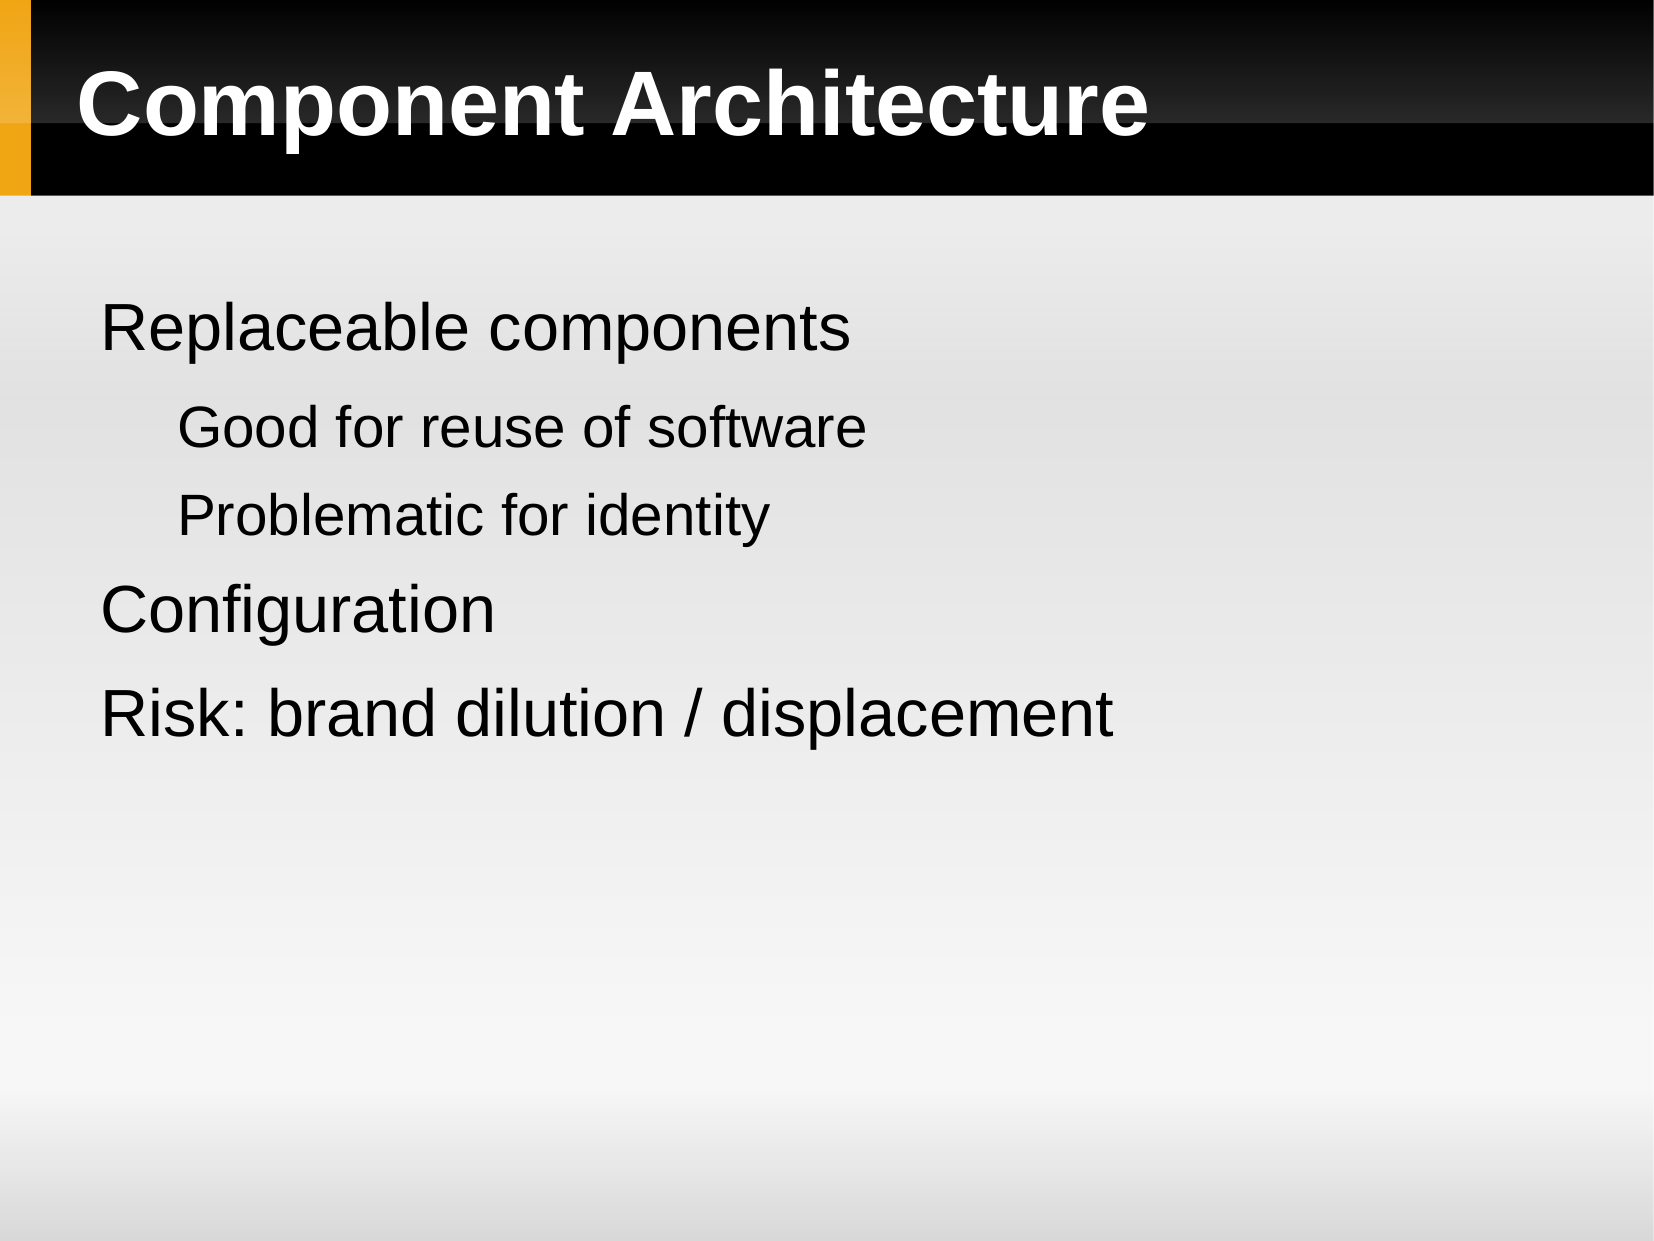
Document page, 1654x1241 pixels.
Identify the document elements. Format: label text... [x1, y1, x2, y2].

list Replaceable components Good for reuse of software Problematic for identity Configuration Risk: brand dilution / displacement [82, 290, 1571, 1094]
picture [0, 0, 1654, 1241]
title Component Architecture [76, 7, 1565, 200]
